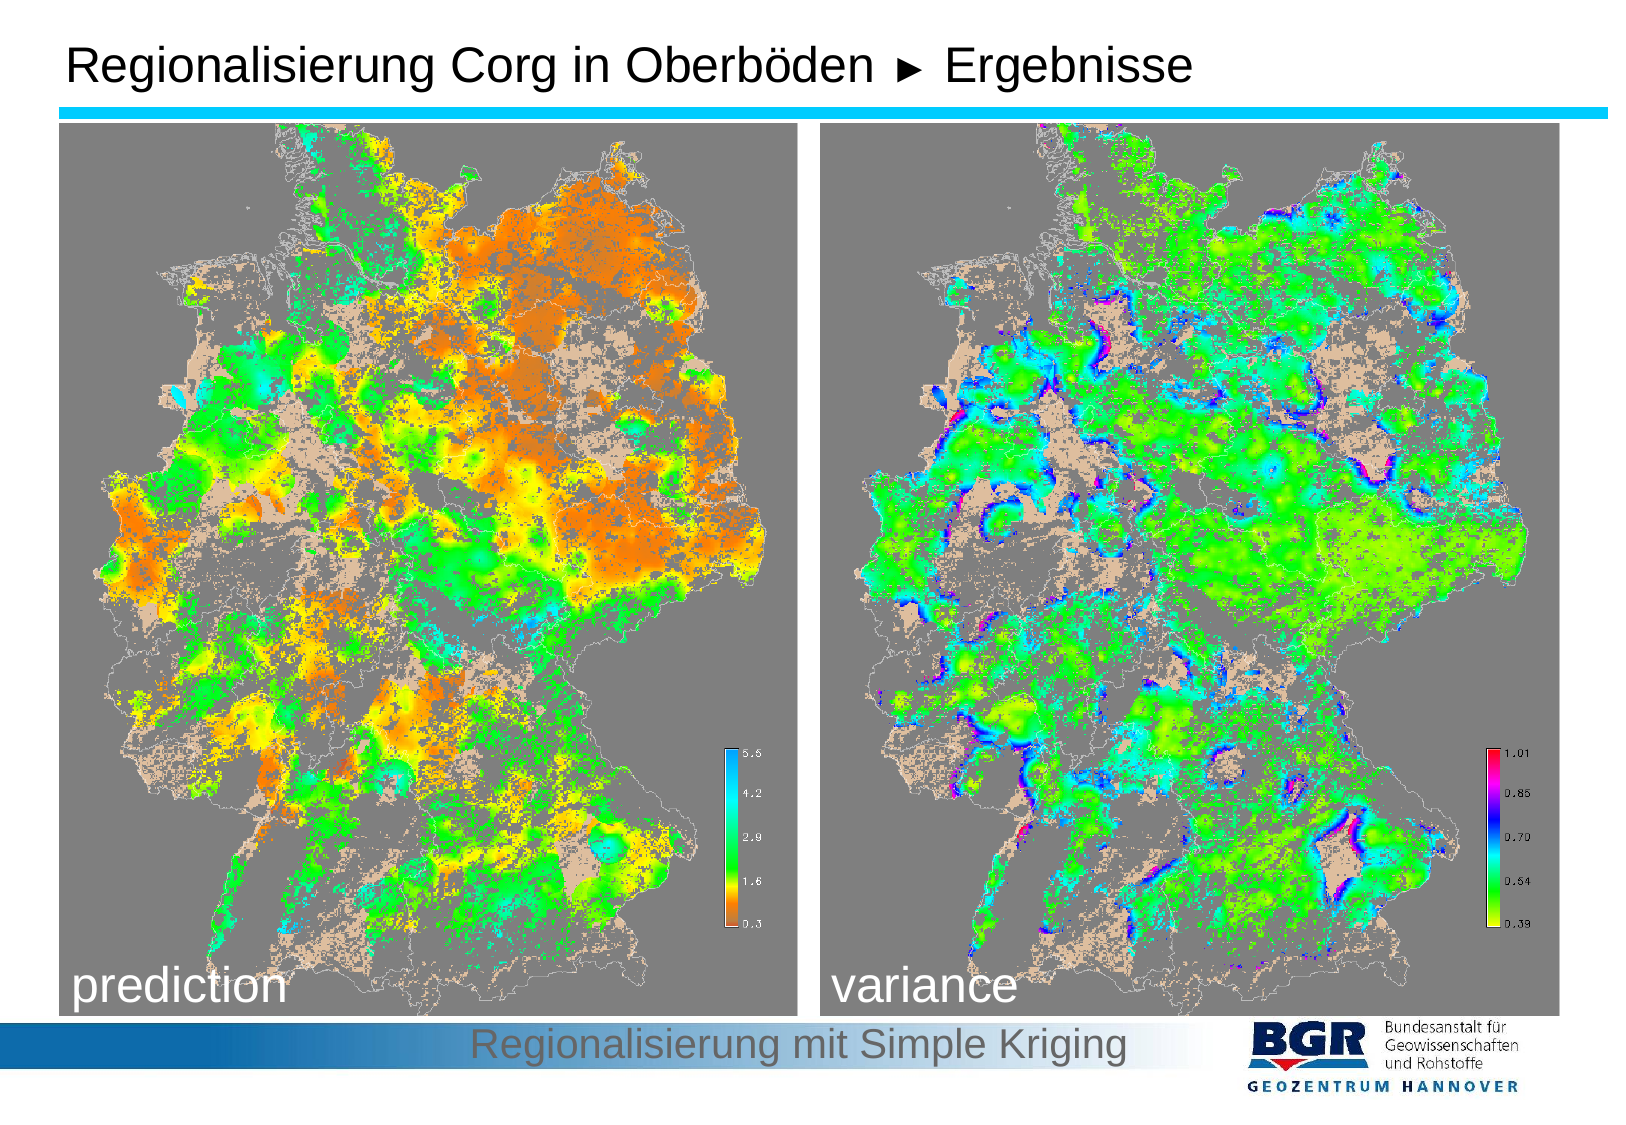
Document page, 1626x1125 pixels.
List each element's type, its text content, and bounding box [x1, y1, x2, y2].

text_box variance [816, 944, 1035, 1020]
text_box prediction [56, 944, 303, 1020]
text_box Regionalisierung Corg in Oberböden ► Ergebnisse [50, 24, 1224, 101]
text_box Regionalisierung mit Simple Kriging [454, 1009, 1144, 1075]
picture [0, 123, 1590, 1100]
